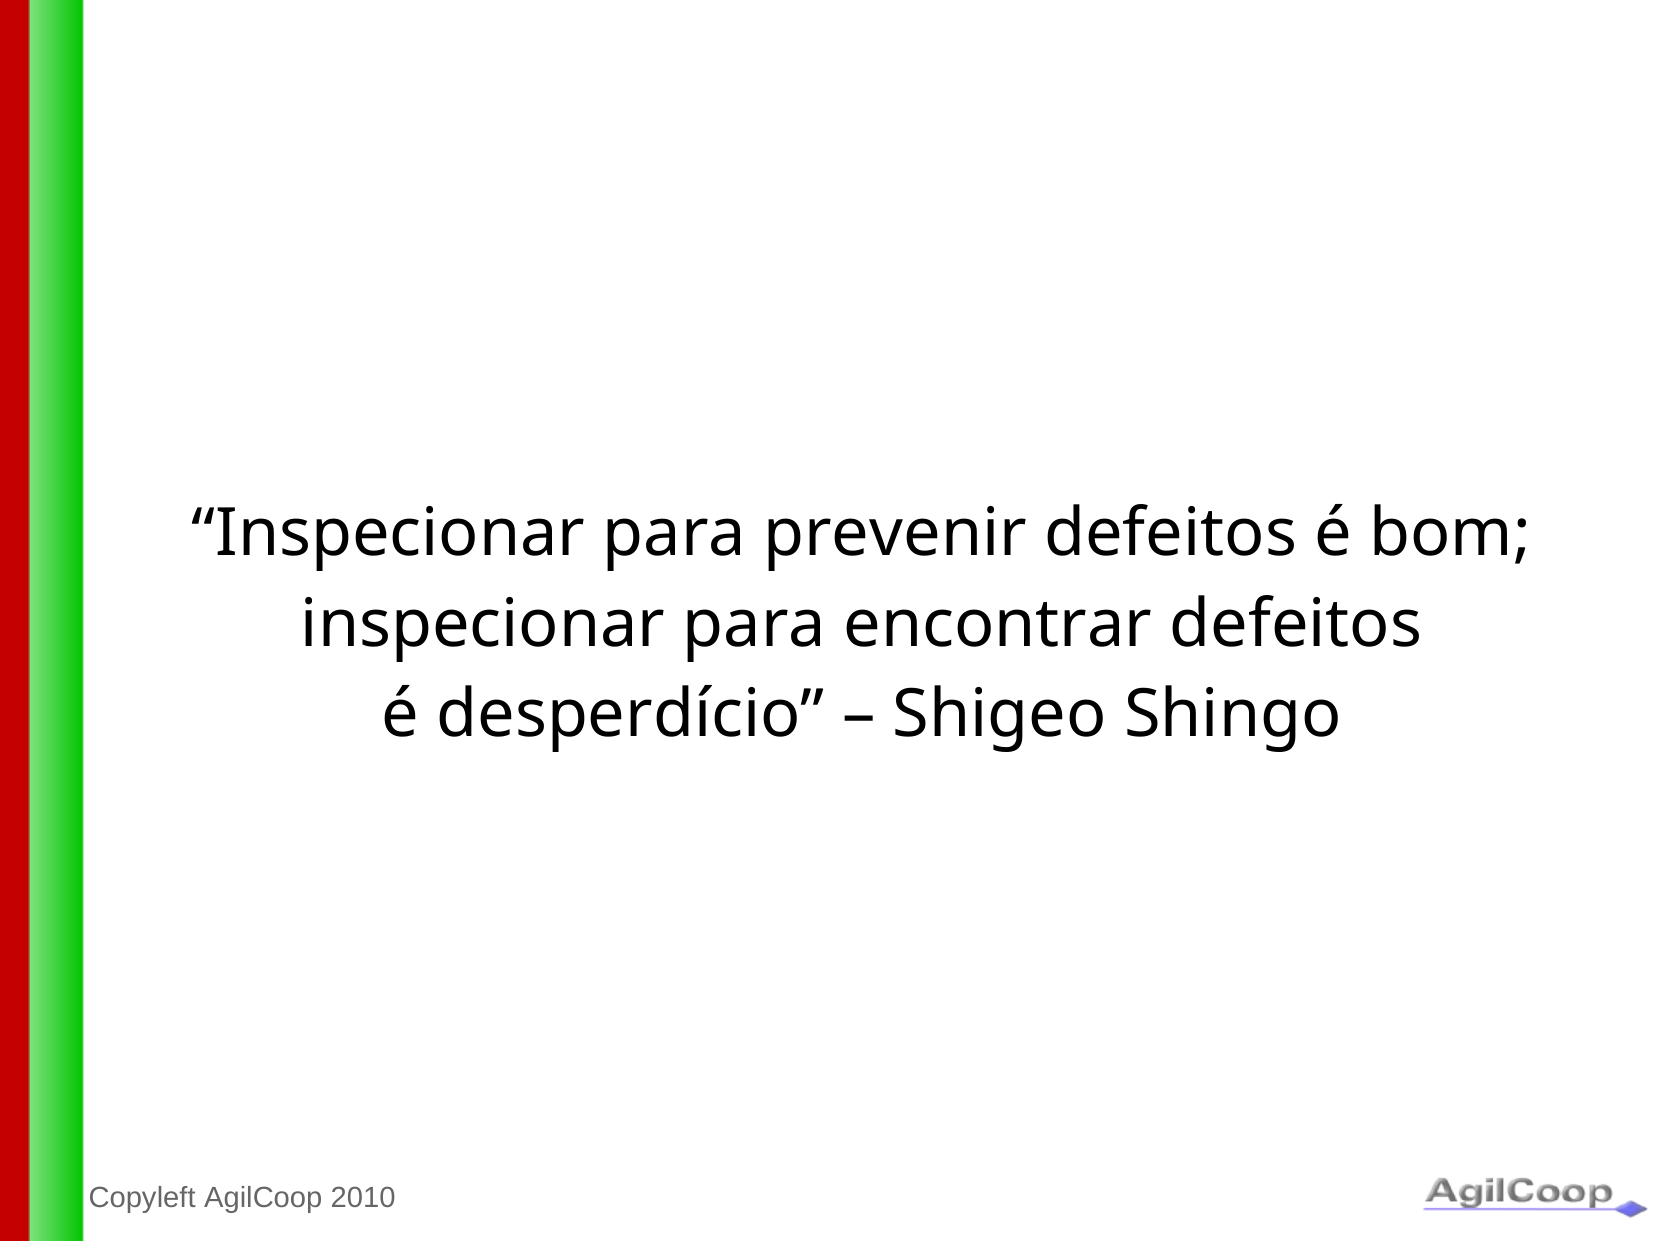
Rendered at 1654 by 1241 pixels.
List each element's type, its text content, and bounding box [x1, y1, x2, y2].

picture [0, 0, 1654, 1241]
subtitle “Inspecionar para prevenir defeitos é bom; inspecionar para encontrar defeitos é desperdício” – Shigeo Shingo [118, 194, 1607, 1046]
